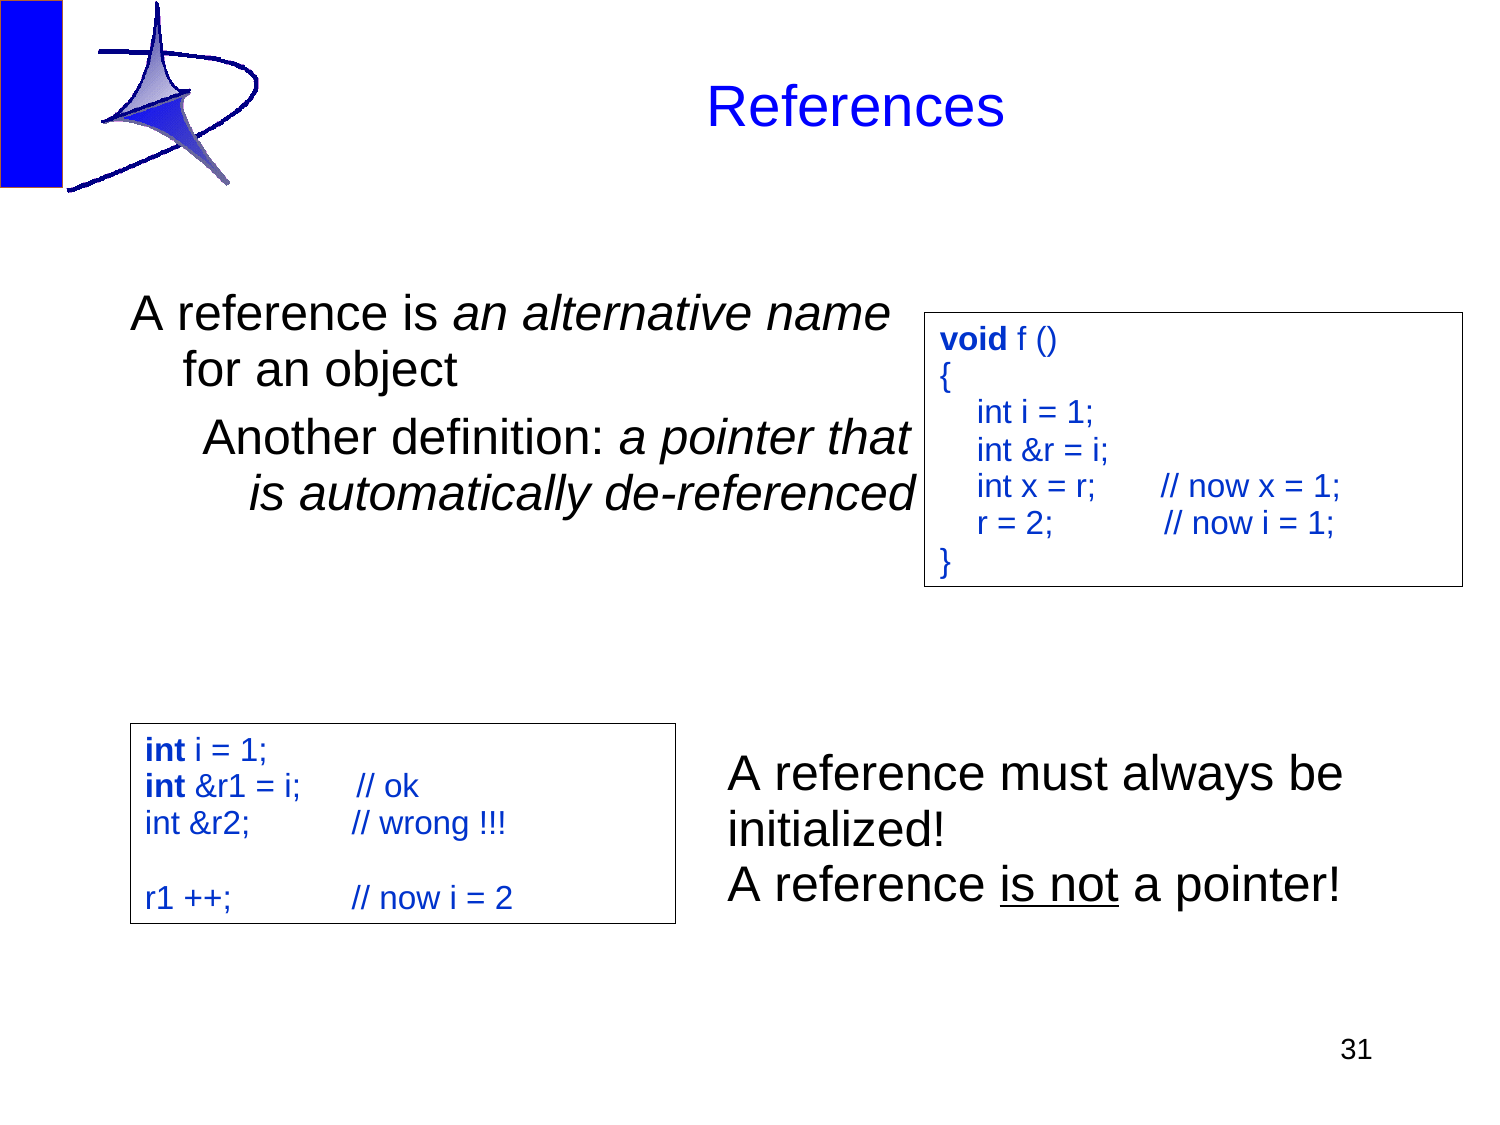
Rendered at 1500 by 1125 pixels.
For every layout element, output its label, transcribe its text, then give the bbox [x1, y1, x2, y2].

title References [262, 24, 1450, 188]
list A reference is an alternative name for an object Another definition: a pointer that is automatically de-referenced [112, 277, 939, 667]
text_box void f () { int i = 1; int &r = i; int x = r; // now x = 1; r = 2; // now i = 1; } [924, 312, 1463, 587]
picture [62, 0, 263, 197]
text_box A reference must always be initialized! A reference is not a pointer! [712, 737, 1413, 976]
text_box int i = 1; int &r1 = i; // ok int &r2; // wrong !!! r1 ++; // now i = 2 [130, 723, 676, 924]
